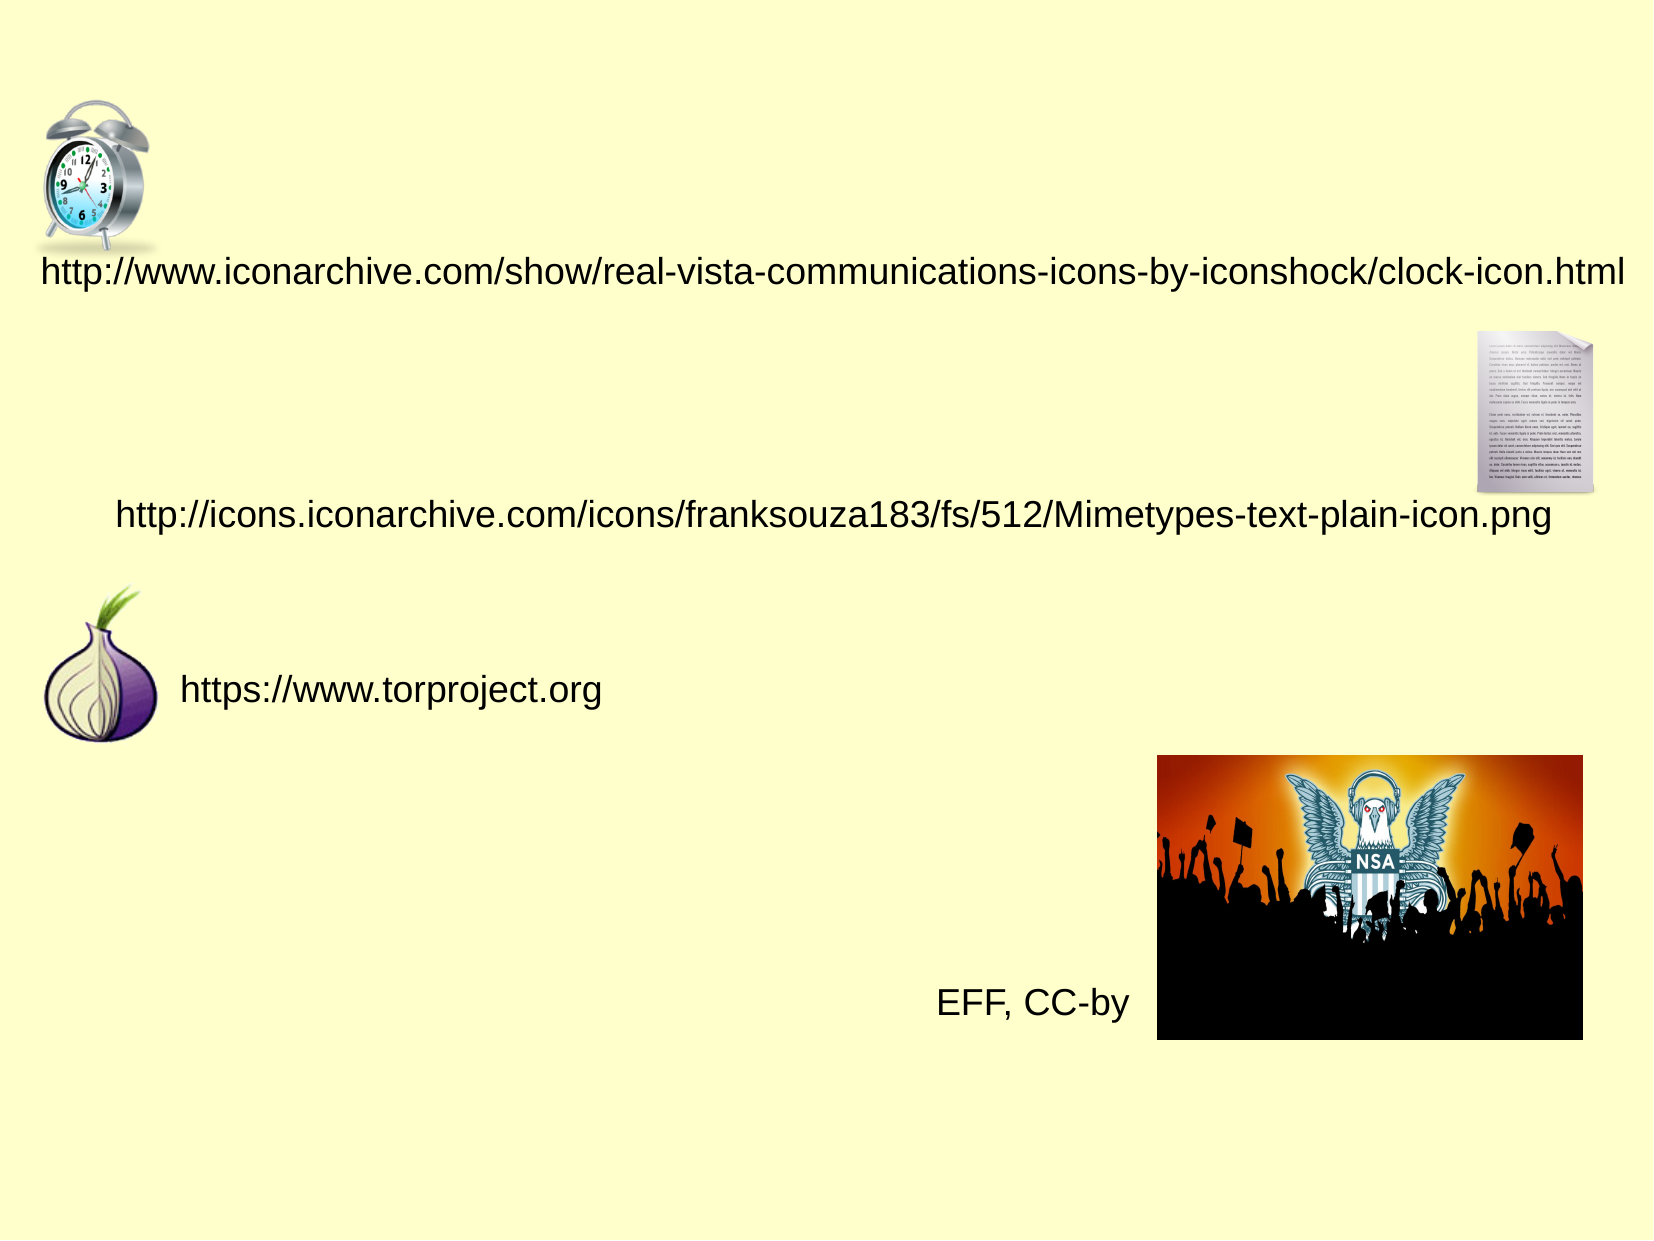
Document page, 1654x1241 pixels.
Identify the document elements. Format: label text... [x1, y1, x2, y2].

text_box https://www.torproject.org [165, 661, 638, 764]
picture [1157, 755, 1583, 1040]
picture [11, 94, 178, 260]
picture [1452, 346, 1619, 497]
picture [41, 578, 160, 745]
text_box http://www.iconarchive.com/show/real-vista-communications-icons-by-iconshock/clock-icon.html [25, 243, 1643, 346]
text_box http://icons.iconarchive.com/icons/franksouza183/fs/512/Mimetypes-text-plain-icon.png [100, 485, 1568, 588]
text_box EFF, CC-by [921, 974, 1158, 1036]
